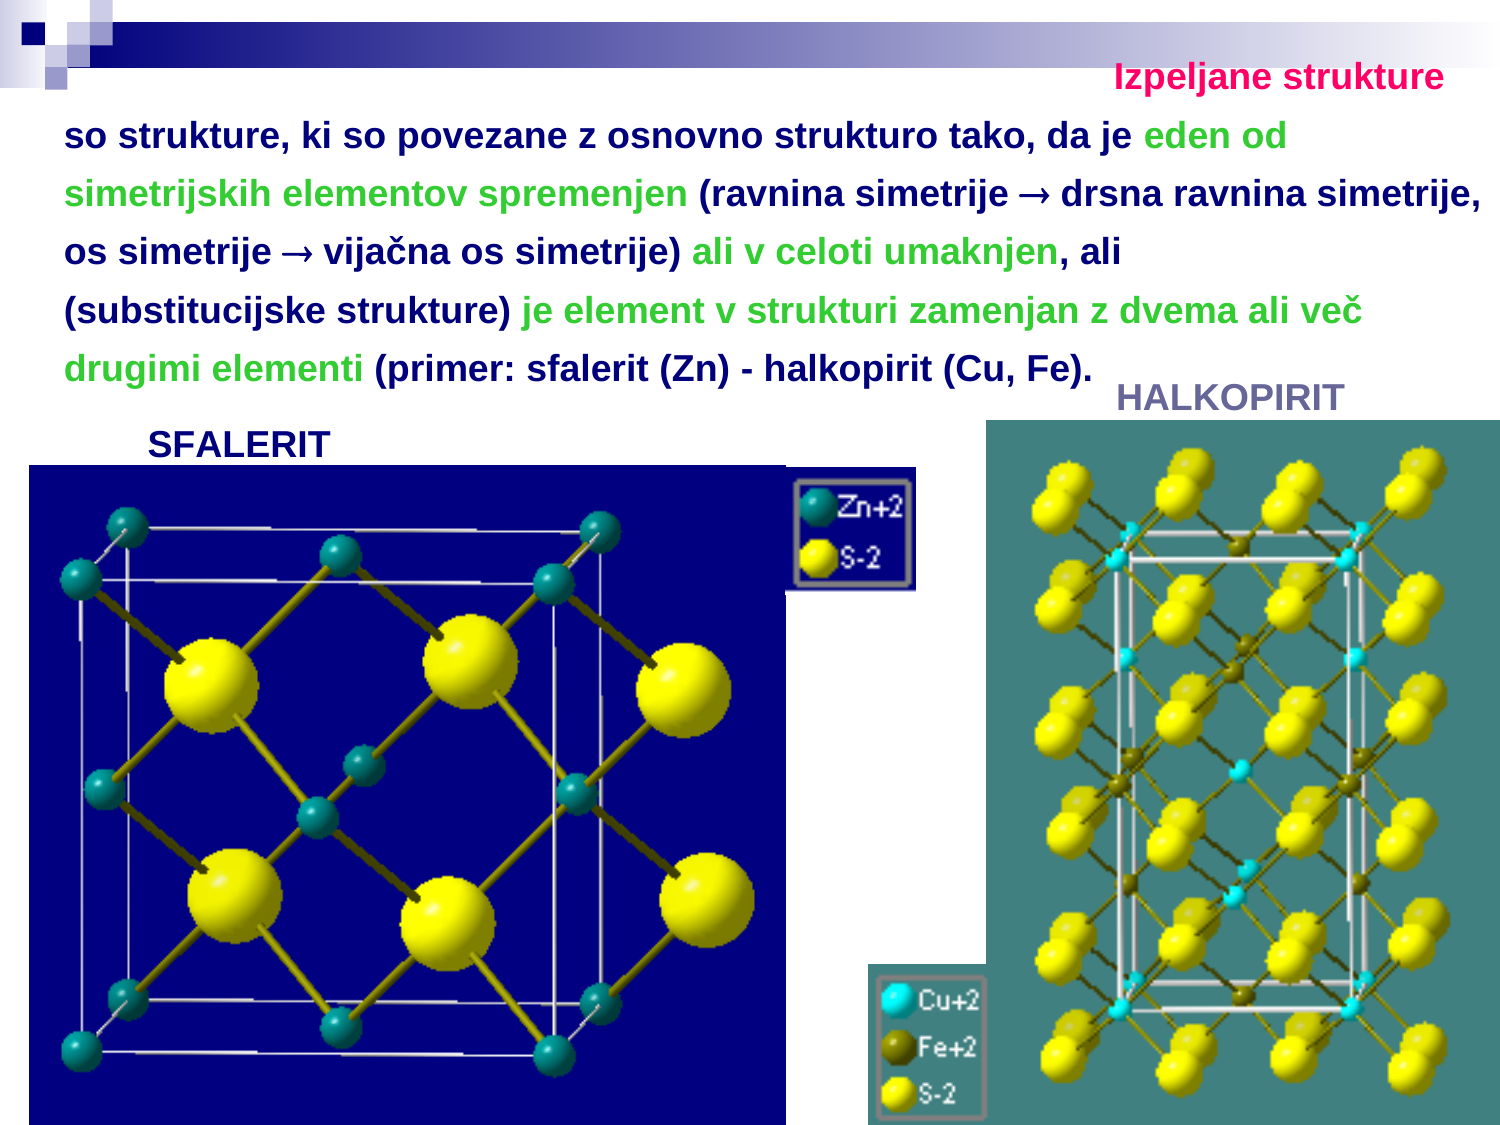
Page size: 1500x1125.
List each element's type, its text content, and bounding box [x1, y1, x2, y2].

chart [868, 420, 1500, 1125]
text_box HALKOPIRIT [1101, 364, 1361, 426]
text_box SFALERIT [132, 412, 346, 473]
text_box Izpeljane strukture so strukture, ki so povezane z osnovno strukturo tako, da je eden od simetrijskih elementov spremenjen (ravnina simetrije  drsna ravnina simetrije, os simetrije  vijačna os simetrije) ali v celoti umaknjen, ali (substitucijske strukture) je element v strukturi zamenjan z dvema ali več drugimi elementi (primer: sfalerit (Zn) - halkopirit (Cu, Fe). [48, 30, 1497, 398]
chart [29, 465, 916, 1125]
